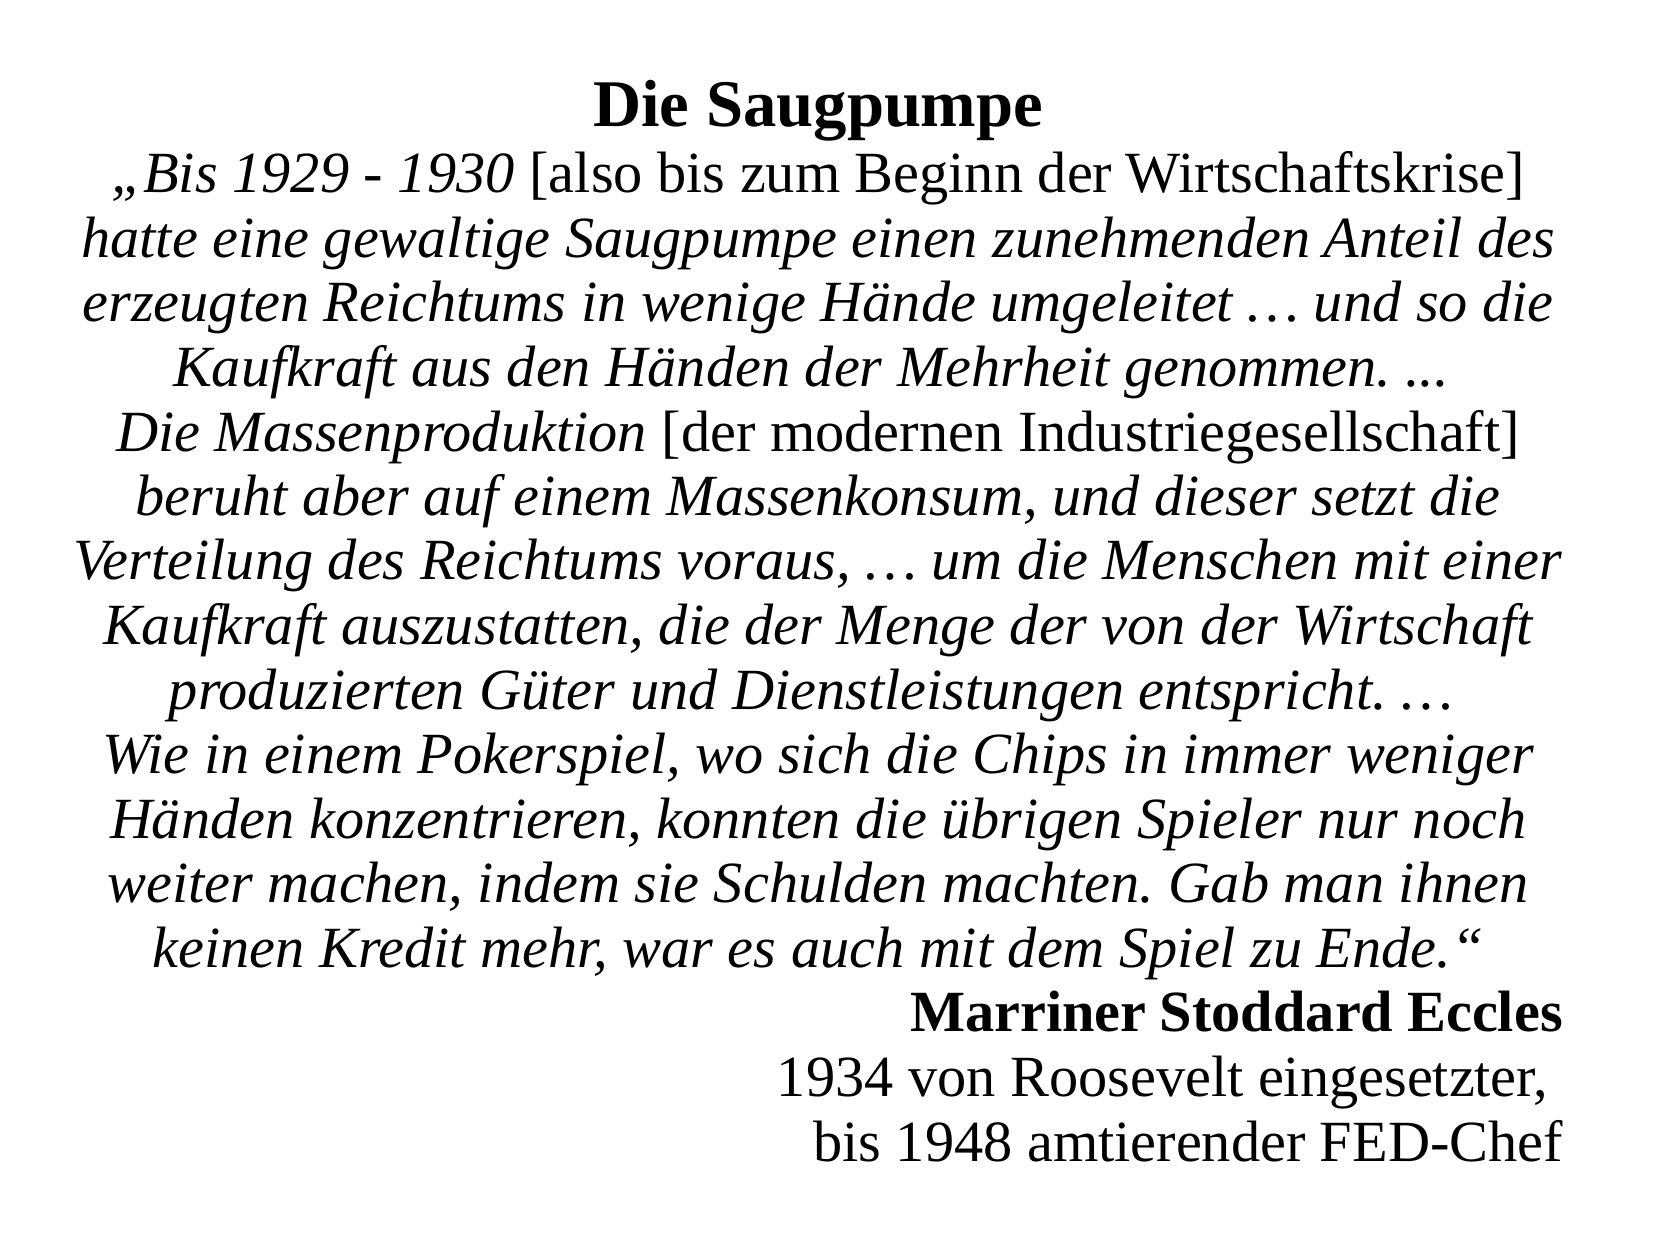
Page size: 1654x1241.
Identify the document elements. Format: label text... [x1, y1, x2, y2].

text_box Die Saugpumpe „Bis 1929 - 1930 [also bis zum Beginn der Wirtschaftskrise] hatte eine gewaltige Saugpumpe einen zunehmenden Anteil des erzeugten Reichtums in wenige Hände umgeleitet … und so die Kaufkraft aus den Händen der Mehrheit genommen. ... Die Massenproduktion [der modernen Industriegesellschaft] beruht aber auf einem Massenkonsum, und dieser setzt die Verteilung des Reichtums voraus, … um die Menschen mit einer Kaufkraft auszustatten, die der Menge der von der Wirtschaft produzierten Güter und Dienstleistungen entspricht. … Wie in einem Pokerspiel, wo sich die Chips in immer weniger Händen konzentrieren, konnten die übrigen Spieler nur noch weiter machen, indem sie Schulden machten. Gab man ihnen keinen Kredit mehr, war es auch mit dem Spiel zu Ende.“ Marriner Stoddard Eccles 1934 von Roosevelt eingesetzter, bis 1948 amtierender FED-Chef [59, 59, 1595, 1181]
